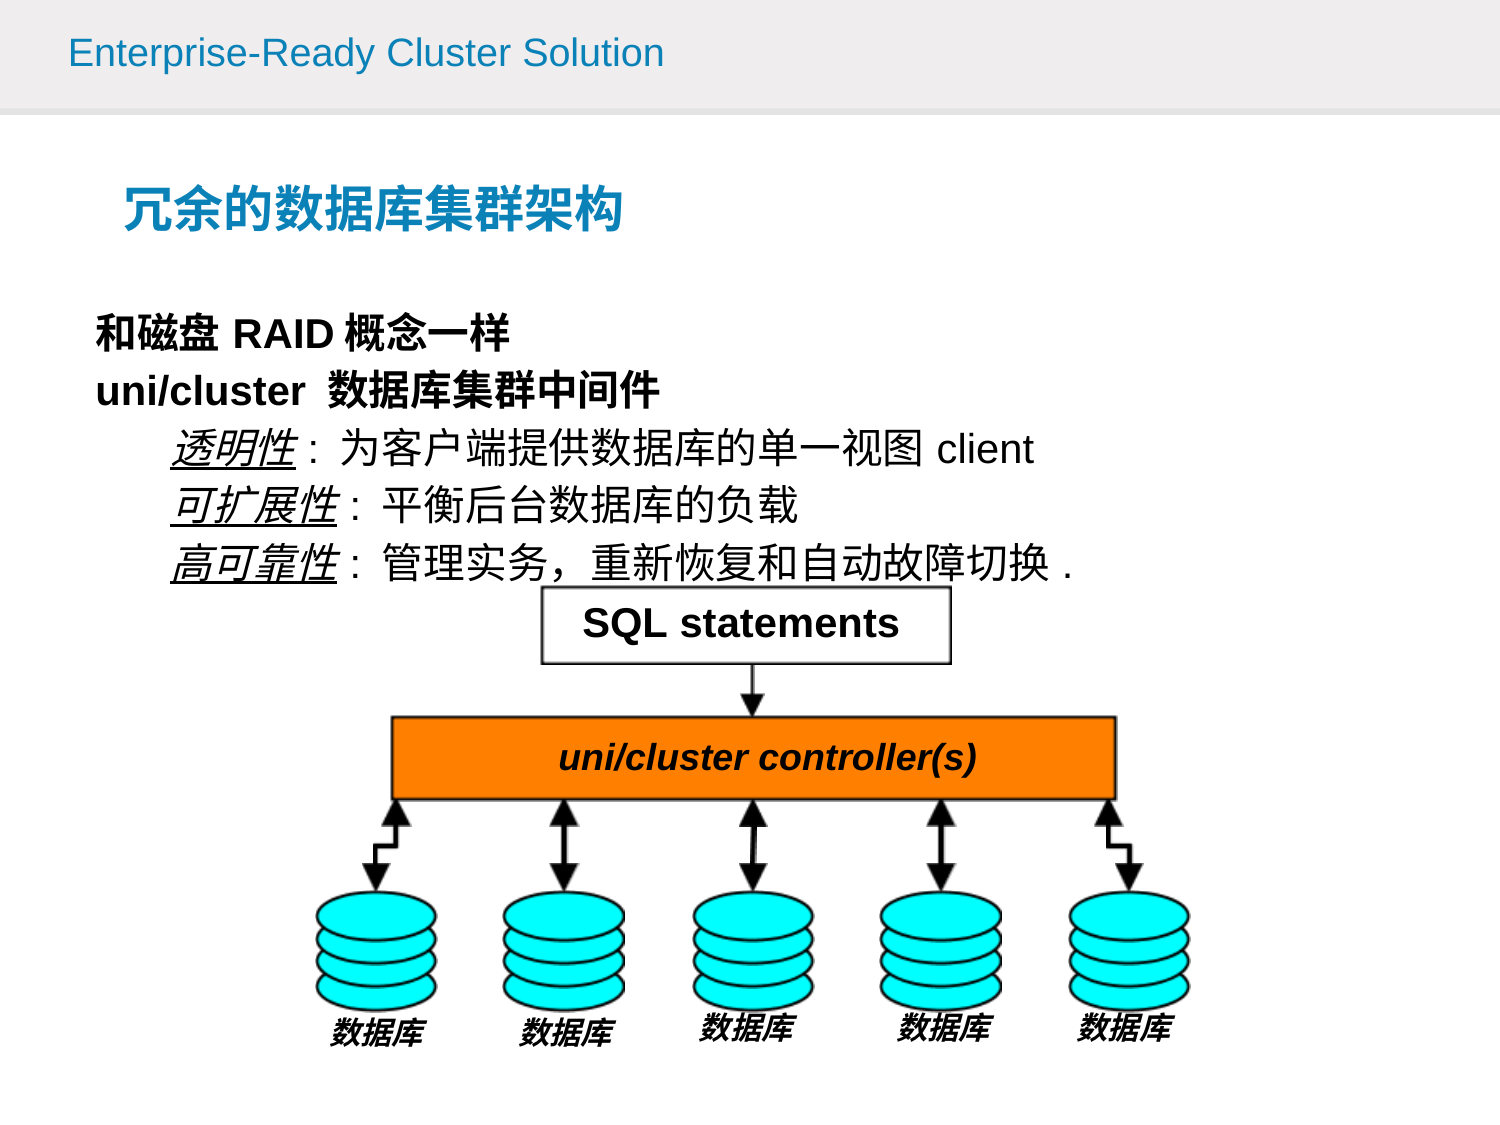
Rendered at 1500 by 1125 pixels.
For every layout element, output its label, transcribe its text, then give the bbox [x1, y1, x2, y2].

text_box 数据库 [682, 1011, 810, 1048]
title 冗余的数据库集群架构 [123, 172, 1341, 271]
picture [0, 0, 1500, 115]
text_box SQL statements [566, 599, 928, 648]
text_box 数据库 [501, 1016, 629, 1053]
text_box 数据库 [312, 1016, 440, 1053]
picture [315, 585, 1191, 1013]
text_box 数据库 [1060, 1011, 1188, 1048]
subtitle 和磁盘RAID概念一样 uni/cluster 数据库集群中间件 透明性: 为客户端提供数据库的单一视图client 可扩展性: 平衡后台数据库的负载 高可靠性: 管理实务，重新恢复和自动故障切换. [76, 302, 1447, 802]
text_box uni/cluster controller(s) [549, 736, 986, 780]
text_box 数据库 [879, 1011, 1007, 1048]
